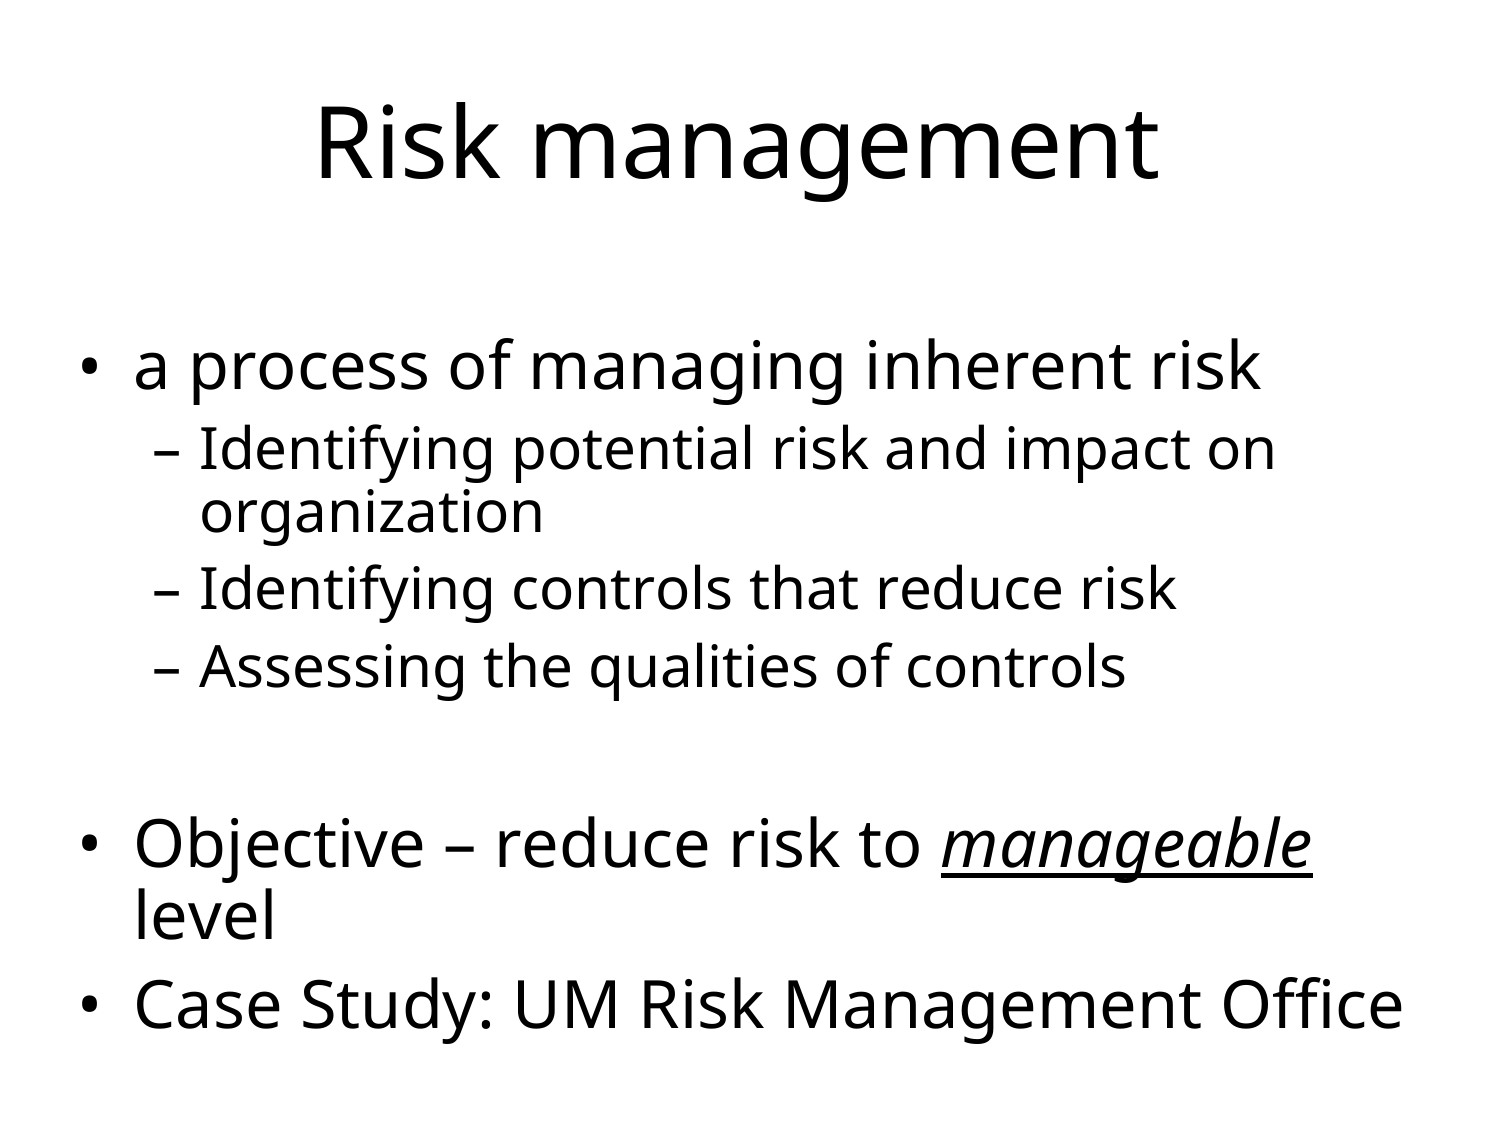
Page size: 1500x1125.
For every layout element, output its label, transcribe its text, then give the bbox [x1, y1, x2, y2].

list a process of managing inherent risk Identifying potential risk and impact on organization Identifying controls that reduce risk Assessing the qualities of controls Objective – reduce risk to manageable level Case Study: UM Risk Management Office [62, 324, 1438, 1125]
title Risk management [112, 71, 1388, 317]
